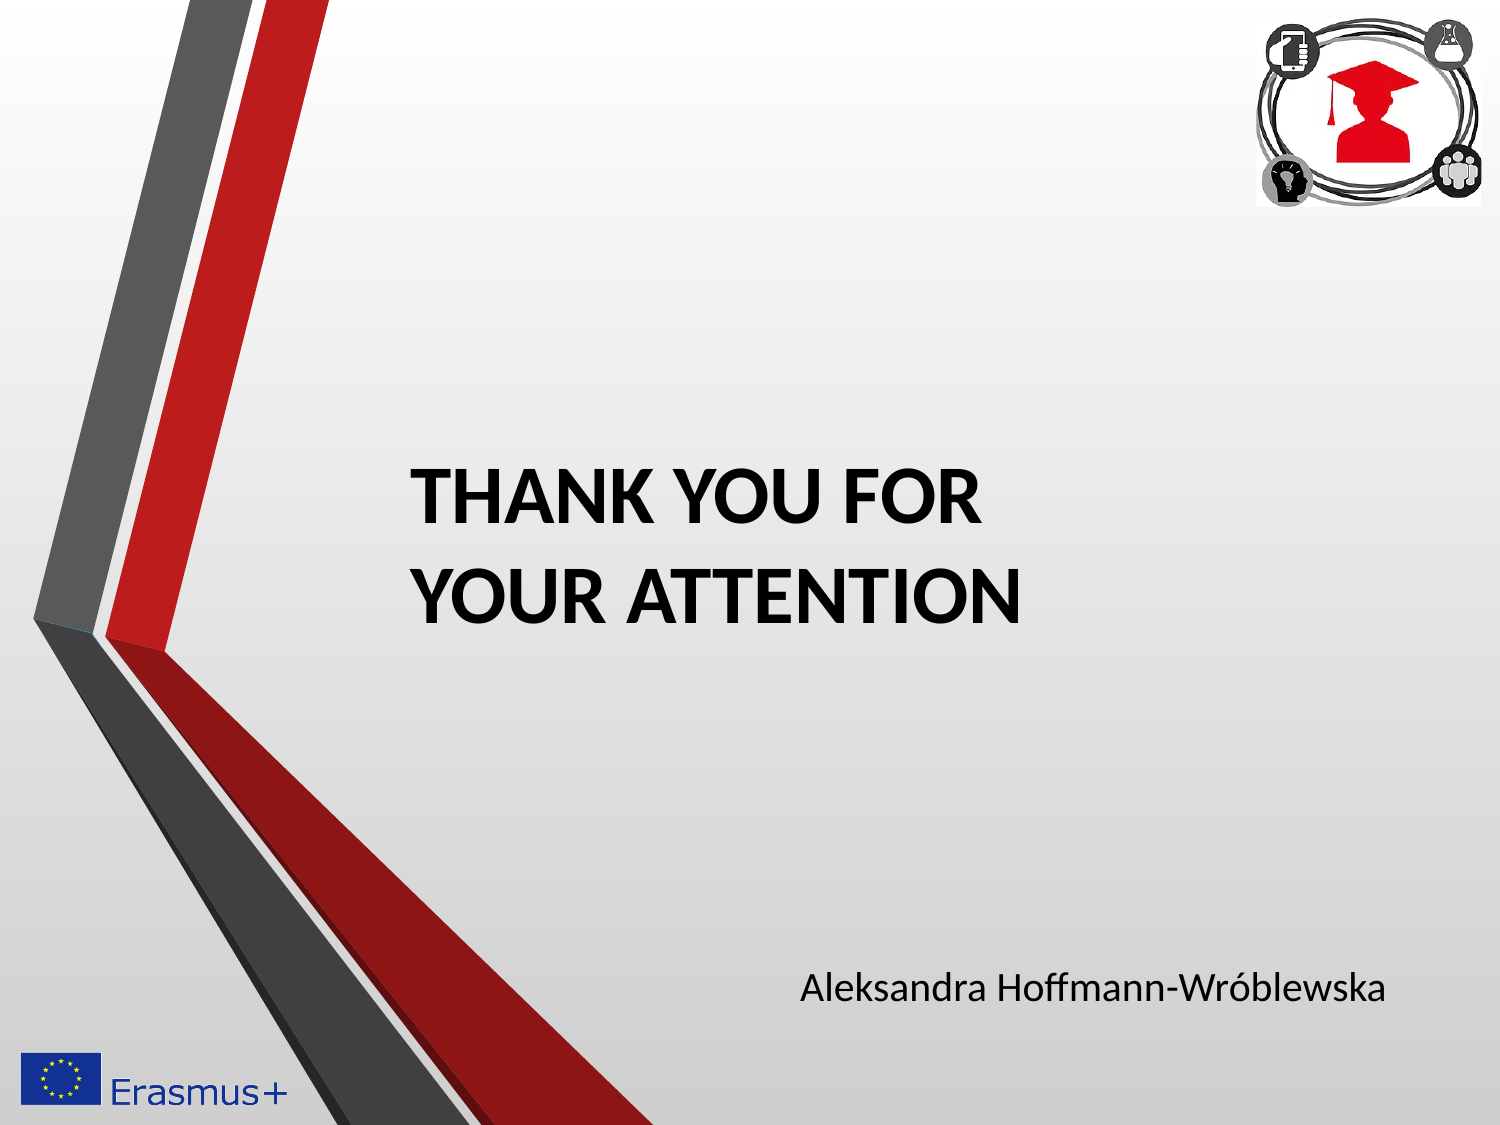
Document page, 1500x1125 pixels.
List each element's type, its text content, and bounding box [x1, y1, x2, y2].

text_box Aleksandra Hoffmann-Wróblewska [785, 952, 1424, 1018]
text_box THANK YOU FOR YOUR ATTENTION [395, 432, 1500, 648]
picture [1256, 18, 1482, 207]
chart [1257, 19, 1483, 209]
picture [5, 1037, 302, 1120]
